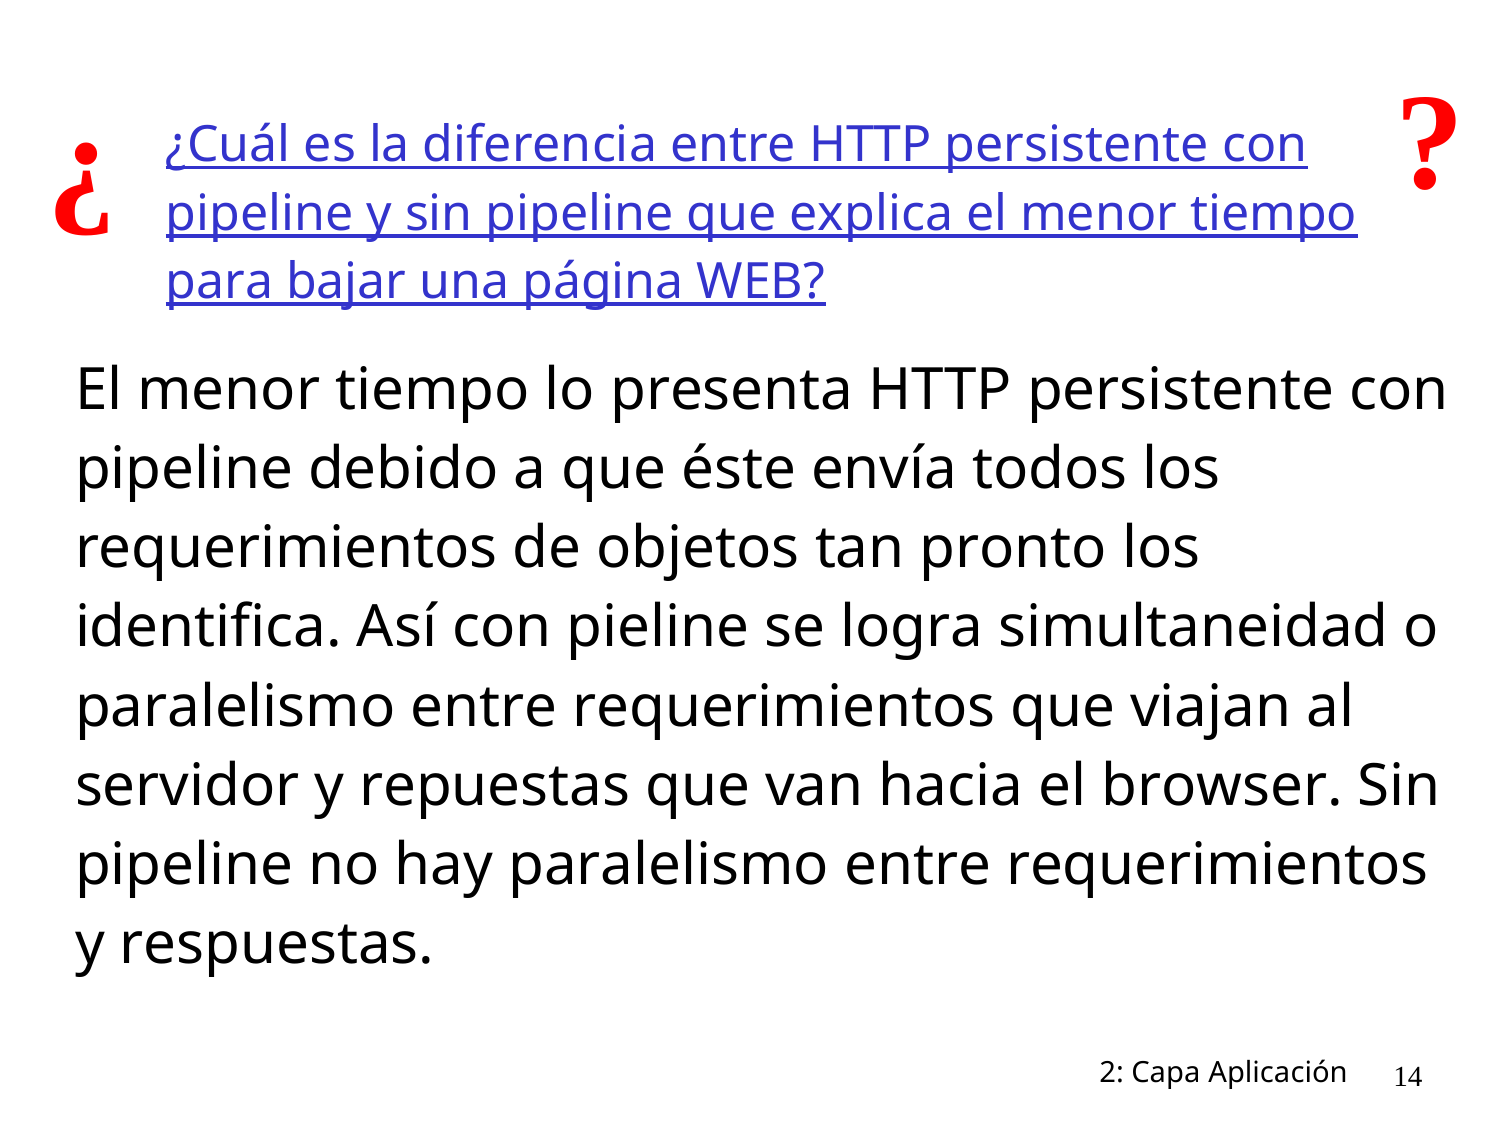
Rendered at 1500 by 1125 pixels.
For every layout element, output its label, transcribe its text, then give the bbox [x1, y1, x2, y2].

text_box ¿ [32, 62, 133, 243]
list El menor tiempo lo presenta HTTP persistente con pipeline debido a que éste envía todos los requerimientos de objetos tan pronto los identifica. Así con pieline se logra simultaneidad o paralelismo entre requerimientos que viajan al servidor y repuestas que van hacia el browser. Sin pipeline no hay paralelismo entre requerimientos y respuestas. [75, 346, 1463, 878]
title ¿Cuál es la diferencia entre HTTP persistente con pipeline y sin pipeline que explica el menor tiempo para bajar una página WEB? [165, 123, 1376, 299]
text_box ? [1380, 43, 1481, 224]
